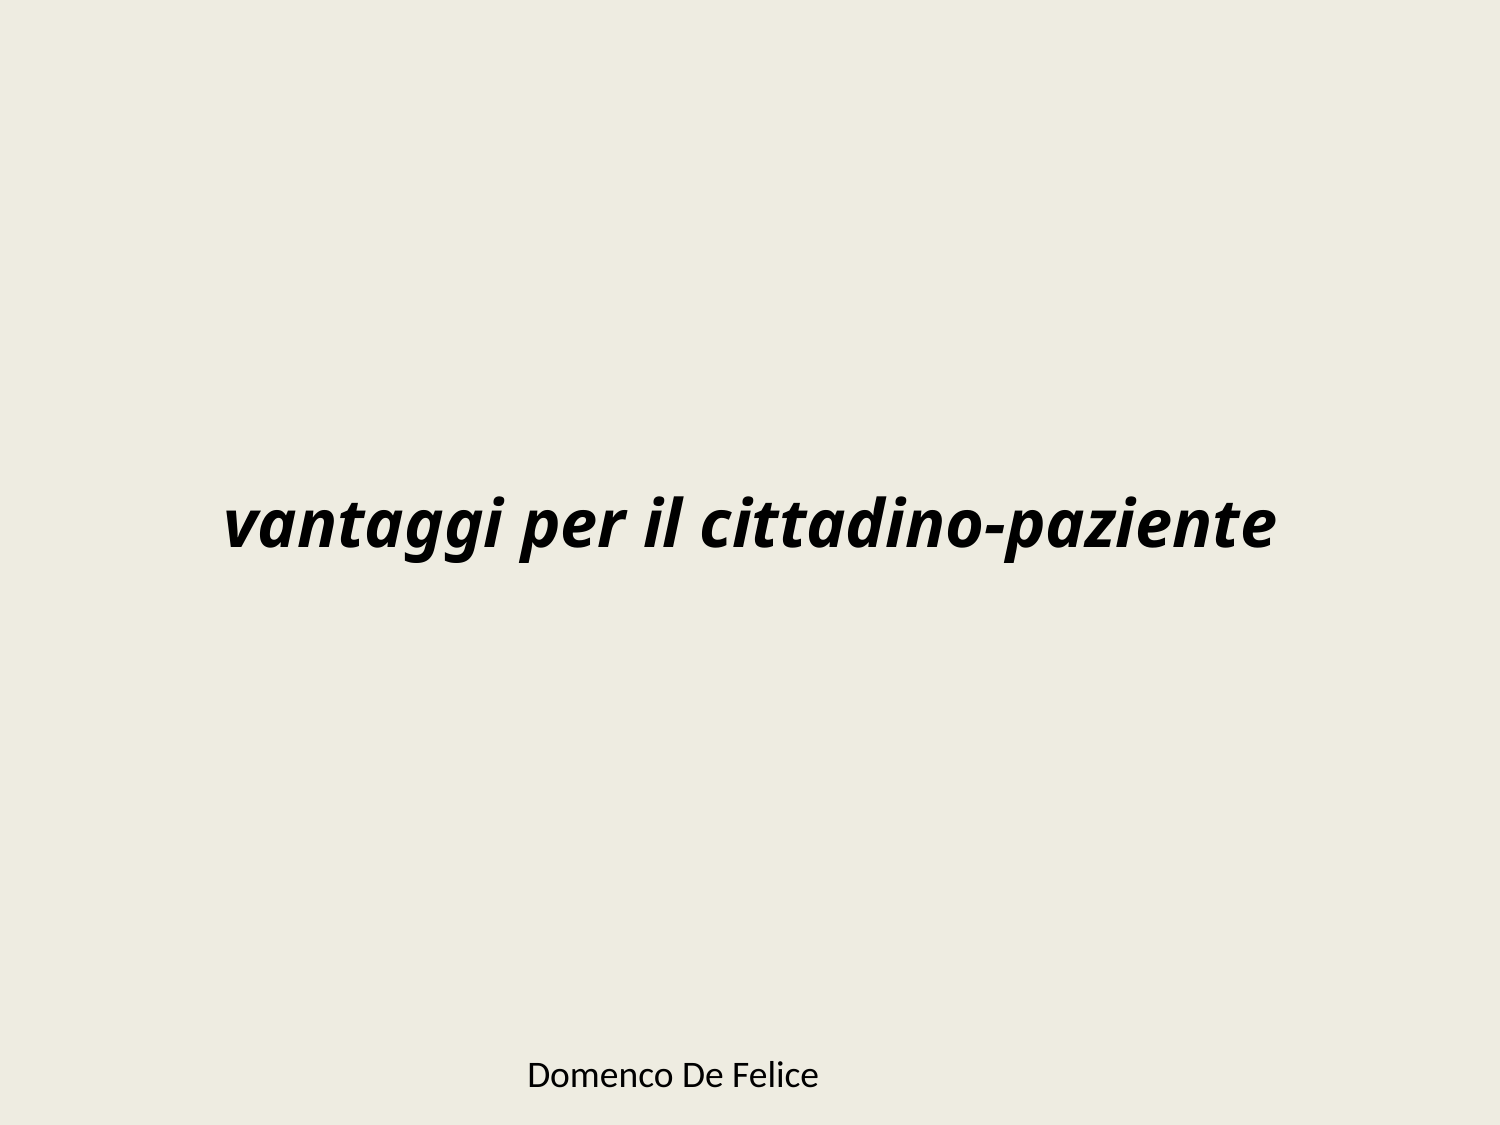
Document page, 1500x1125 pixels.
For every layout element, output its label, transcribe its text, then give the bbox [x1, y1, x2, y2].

text_box vantaggi per il cittadino-paziente [208, 473, 1294, 569]
footer Domenco De Felice [512, 1042, 988, 1103]
